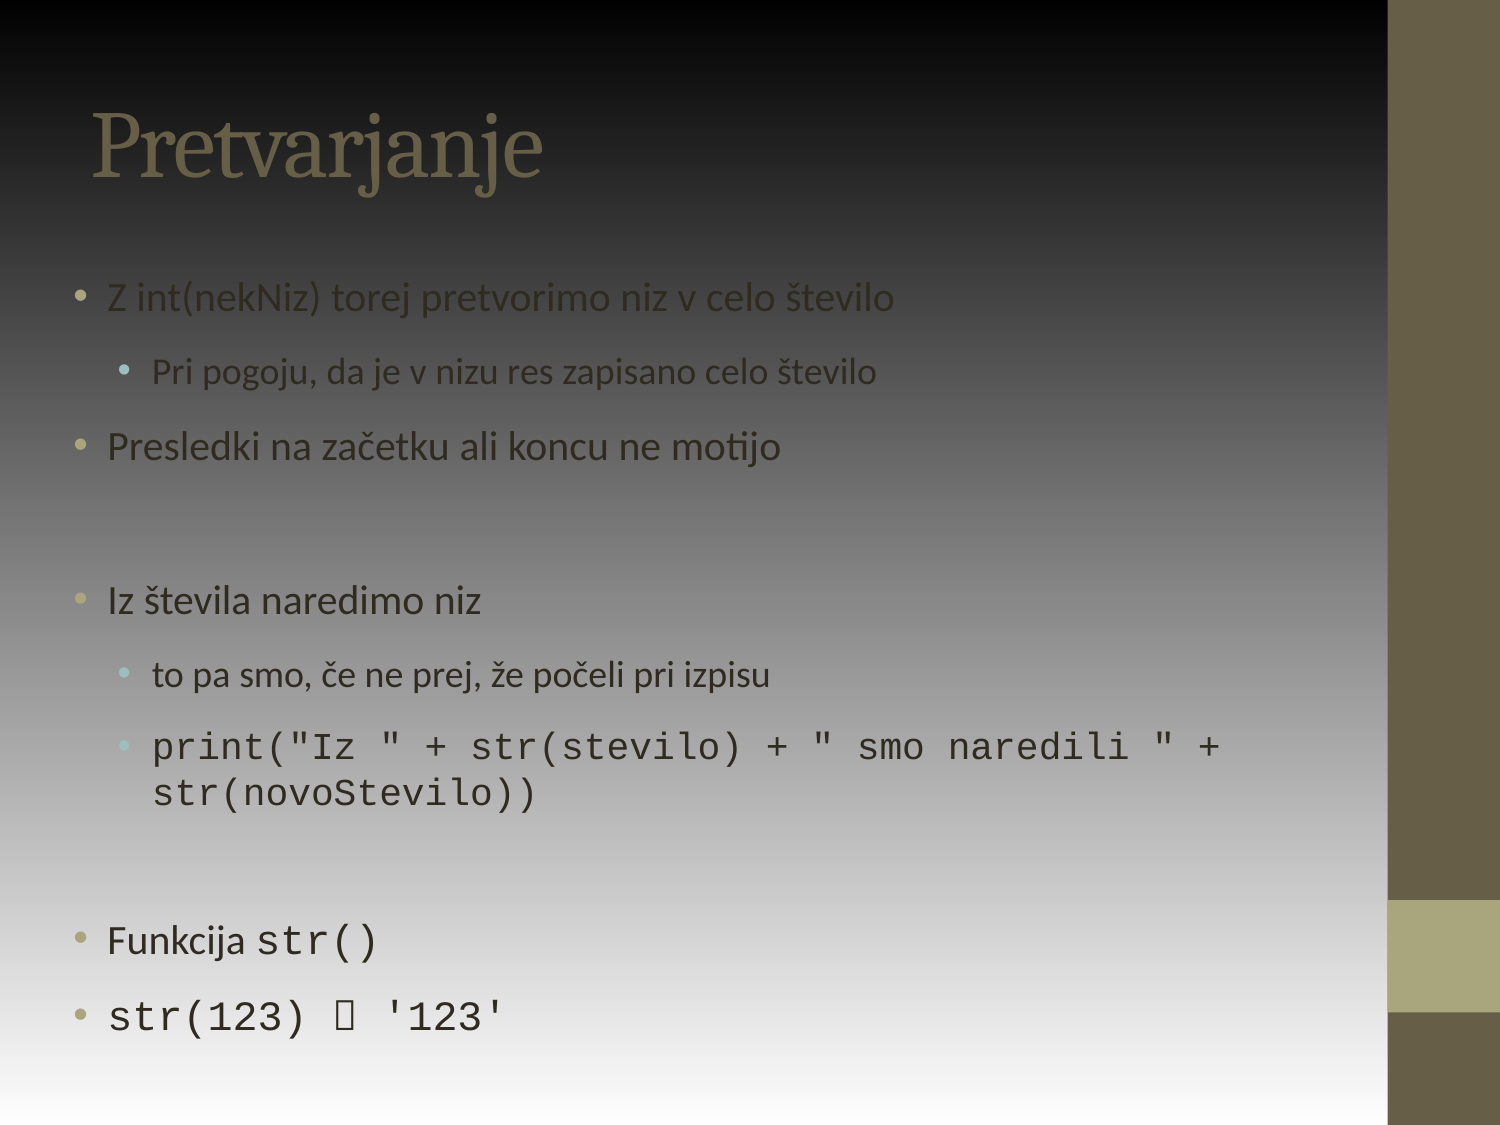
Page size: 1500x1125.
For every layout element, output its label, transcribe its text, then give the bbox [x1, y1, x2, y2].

title Pretvarjanje [75, 45, 1325, 233]
list Z int(nekNiz) torej pretvorimo niz v celo število Pri pogoju, da je v nizu res zapisano celo število Presledki na začetku ali koncu ne motijo Iz števila naredimo niz to pa smo, če ne prej, že počeli pri izpisu print("Iz " + str(stevilo) + " smo naredili " + str(novoStevilo)) Funkcija str() str(123)  '123' [41, 262, 1325, 1050]
